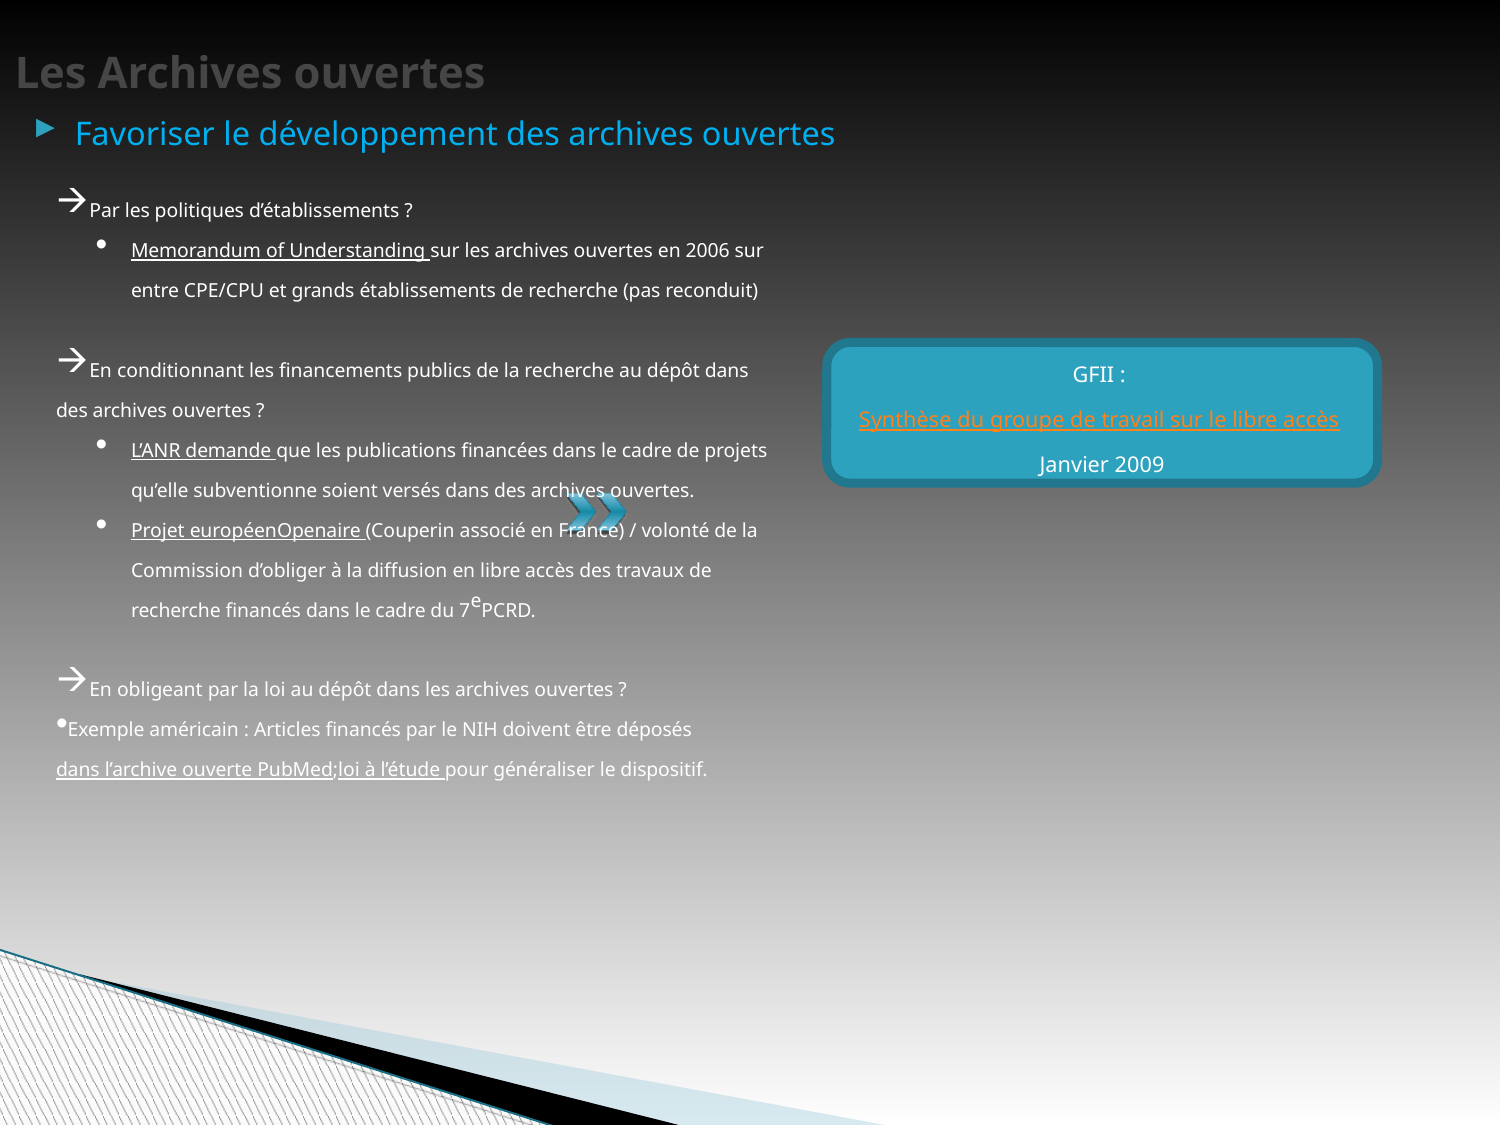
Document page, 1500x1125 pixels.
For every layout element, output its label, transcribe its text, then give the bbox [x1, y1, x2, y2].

text_box GFII : Synthèse du groupe de travail sur le libre accès Janvier 2009 [826, 342, 1378, 484]
title Les Archives ouvertes [0, 0, 1350, 153]
list Favoriser le développement des archives ouvertes [0, 153, 1350, 250]
picture [0, 952, 543, 1125]
text_box Par les politiques d’établissements ? Memorandum of Understanding sur les archives ouvertes en 2006 sur entre CPE/CPU et grands établissements de recherche (pas reconduit) En conditionnant les financements publics de la recherche au dépôt dans des archives ouvertes ? L’ANR demande que les publications financées dans le cadre de projets qu’elle subventionne soient versés dans des archives ouvertes. Projet européenOpenaire (Couperin associé en France) / volonté de la Commission d’obliger à la diffusion en libre accès des travaux de recherche financés dans le cadre du 7ePCRD. En obligeant par la loi au dépôt dans les archives ouvertes ? Exemple américain : Articles financés par le NIH doivent être déposés dans l’archive ouverte PubMed;loi à l’étude pour généraliser le dispositif. [41, 177, 792, 791]
